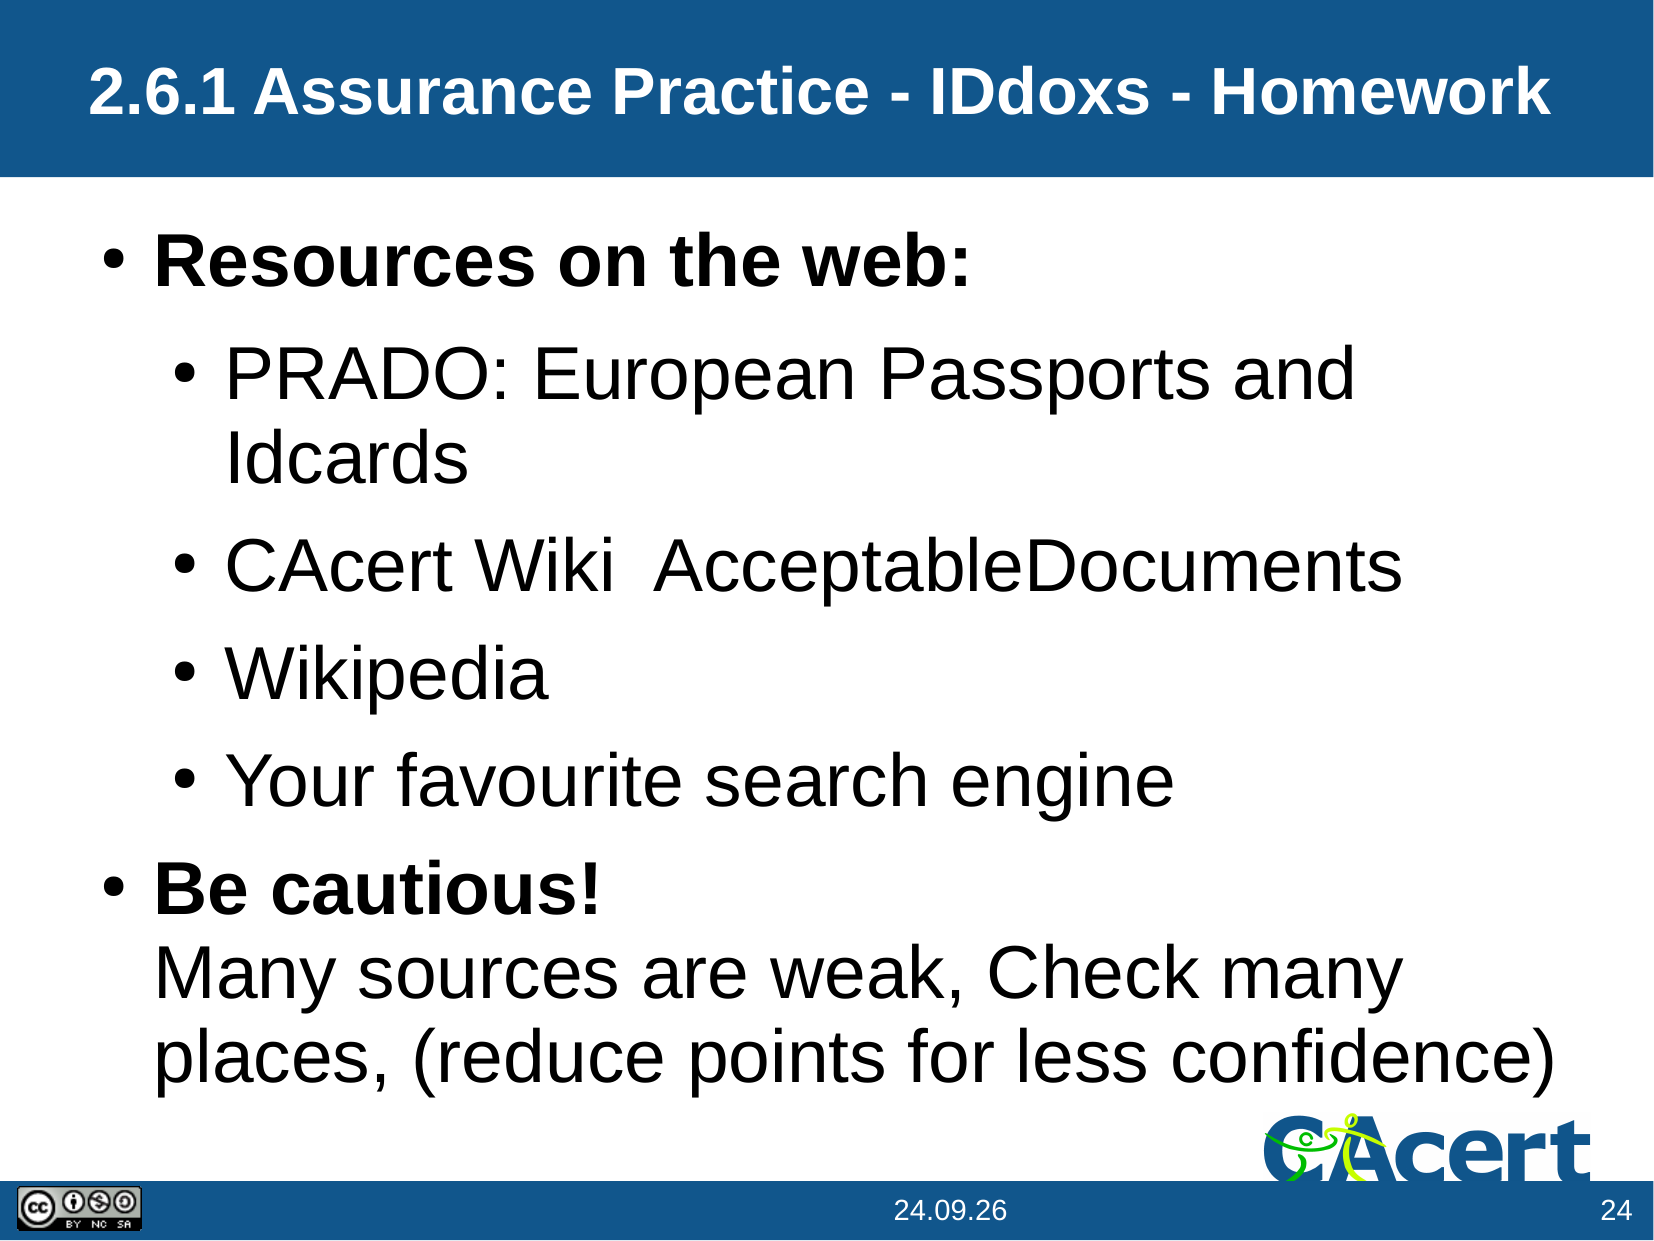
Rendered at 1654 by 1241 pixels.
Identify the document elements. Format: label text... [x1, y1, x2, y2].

title 2.6.1 Assurance Practice - IDdoxs - Homework [76, 17, 1565, 166]
picture [17, 1186, 142, 1231]
list Resources on the web: PRADO: European Passports and Idcards CAcert Wiki AcceptableDocuments Wikipedia Your favourite search engine Be cautious! Many sources are weak, Check many places, (reduce points for less confidence) [82, 218, 1571, 1099]
picture [1263, 1112, 1591, 1181]
